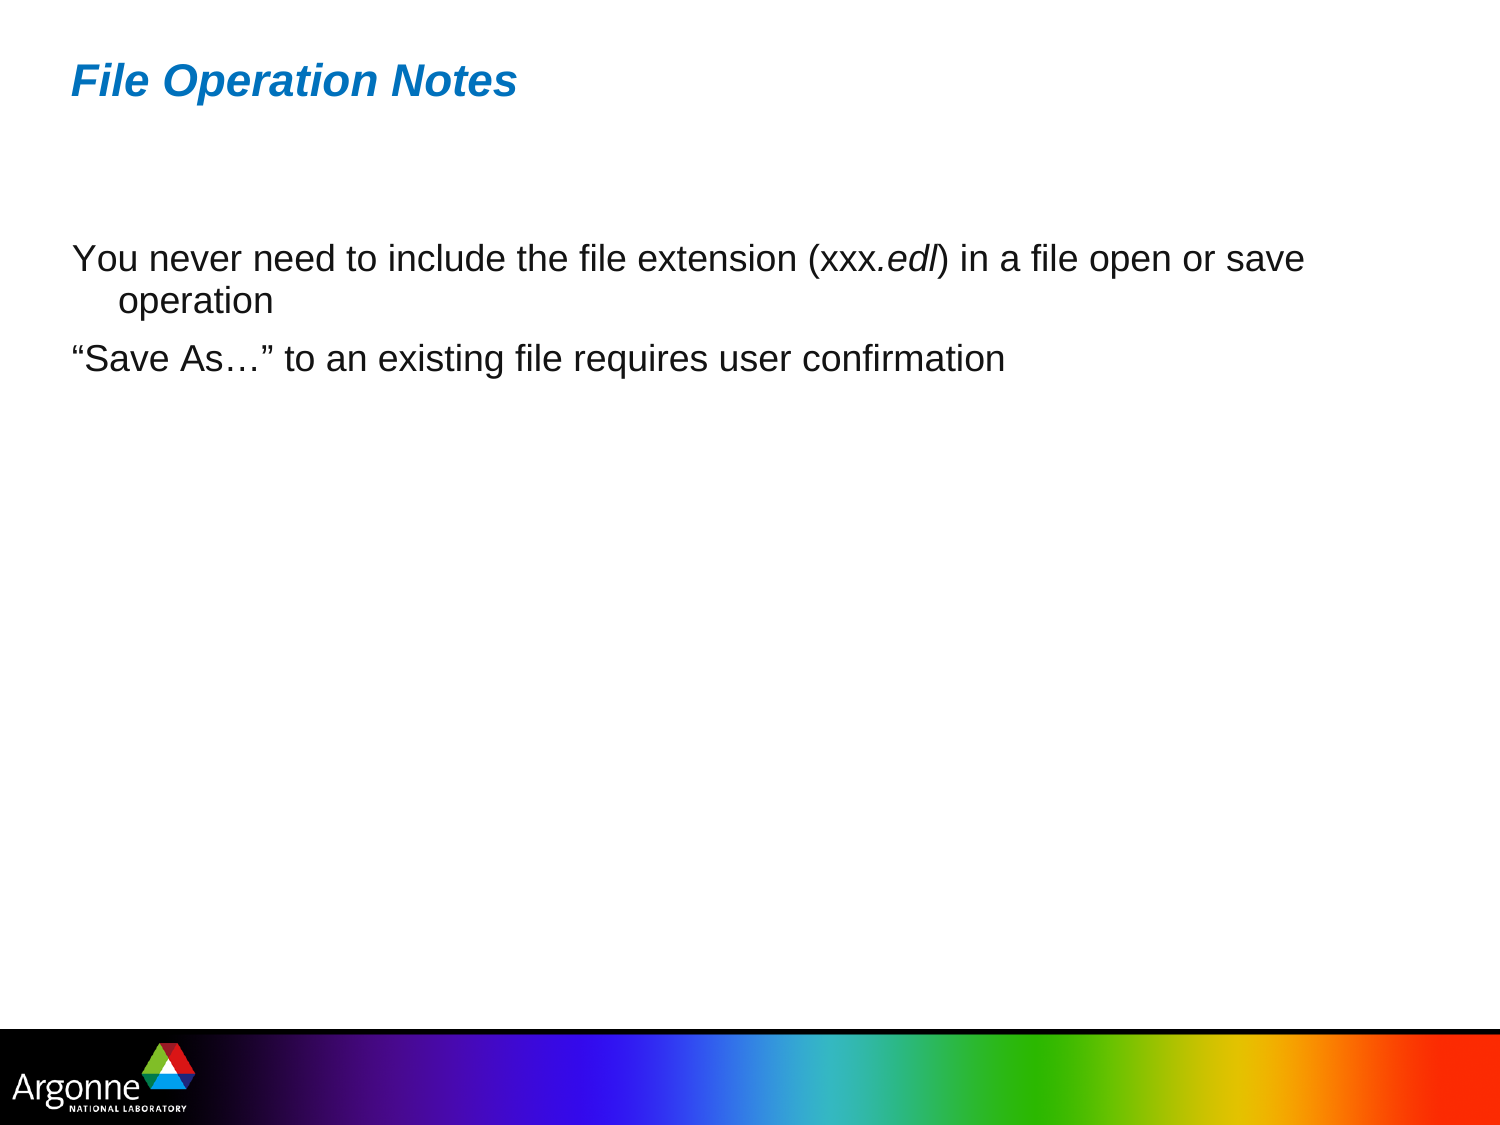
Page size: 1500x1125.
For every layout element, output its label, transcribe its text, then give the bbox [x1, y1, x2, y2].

picture [0, 1029, 1500, 1125]
list You never need to include the file extension (xxx.edl) in a file open or save operation “Save As…” to an existing file requires user confirmation [56, 229, 1359, 740]
title File Operation Notes [55, 40, 1361, 125]
